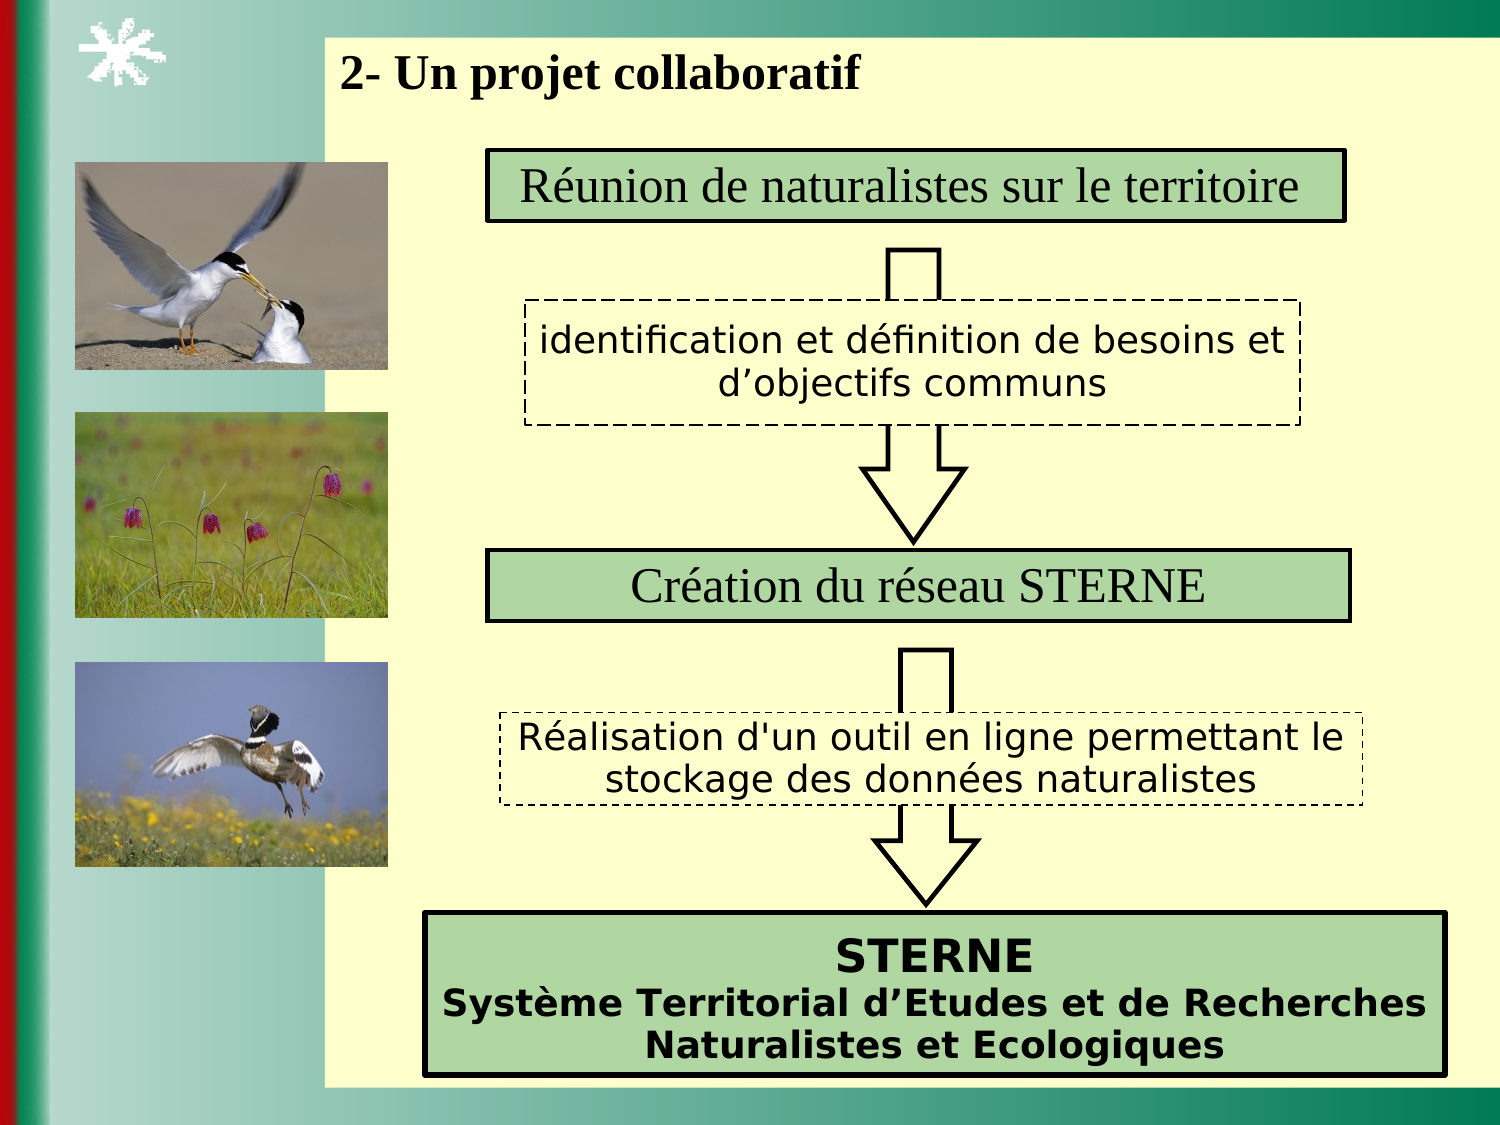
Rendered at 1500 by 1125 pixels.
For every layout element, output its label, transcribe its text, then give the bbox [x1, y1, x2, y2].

text_box Réalisation d'un outil en ligne permettant le stockage des données naturalistes [499, 712, 1363, 805]
picture [75, 162, 388, 370]
text_box STERNE Système Territorial d’Etudes et de Recherches Naturalistes et Ecologiques [425, 912, 1445, 1075]
picture [75, 662, 388, 867]
picture [75, 412, 388, 618]
text_box Réunion de naturalistes sur le territoire [487, 149, 1345, 221]
text_box identification et définition de besoins et d’objectifs communs [524, 299, 1300, 426]
text_box Création du réseau STERNE [487, 549, 1351, 621]
text_box 2- Un projet collaboratif [324, 37, 1063, 109]
